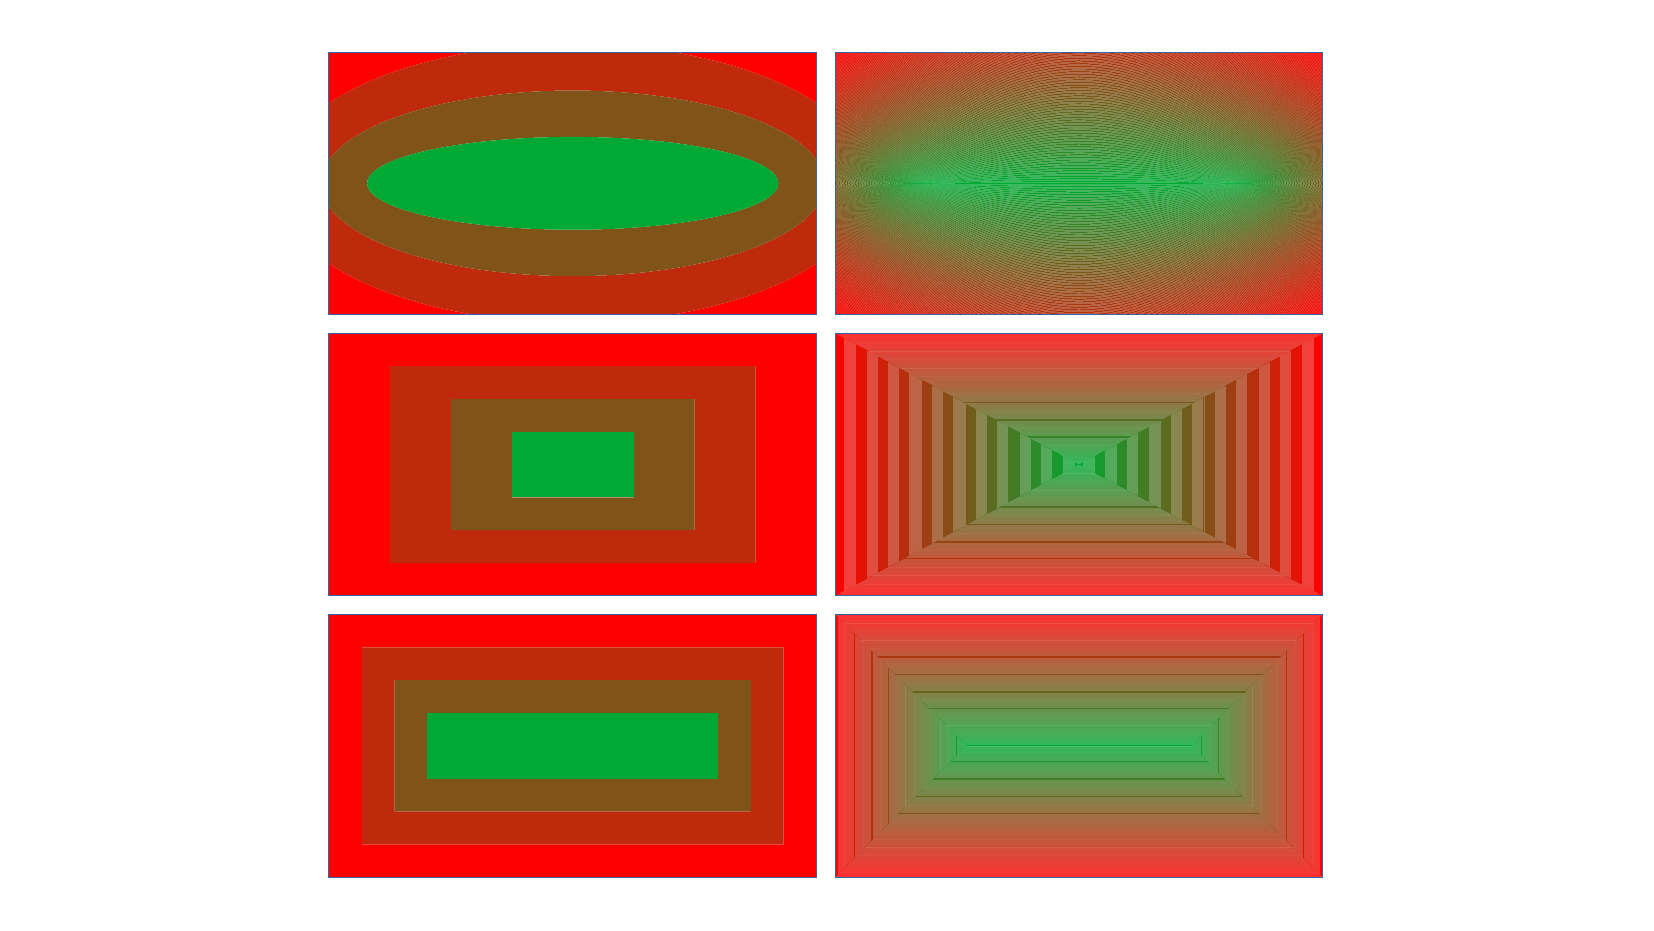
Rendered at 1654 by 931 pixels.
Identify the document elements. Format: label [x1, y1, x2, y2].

text_box [328, 333, 817, 596]
text_box [328, 614, 817, 878]
text_box [328, 52, 817, 315]
text_box [835, 333, 1323, 596]
text_box [835, 614, 1323, 878]
text_box [835, 52, 1323, 315]
